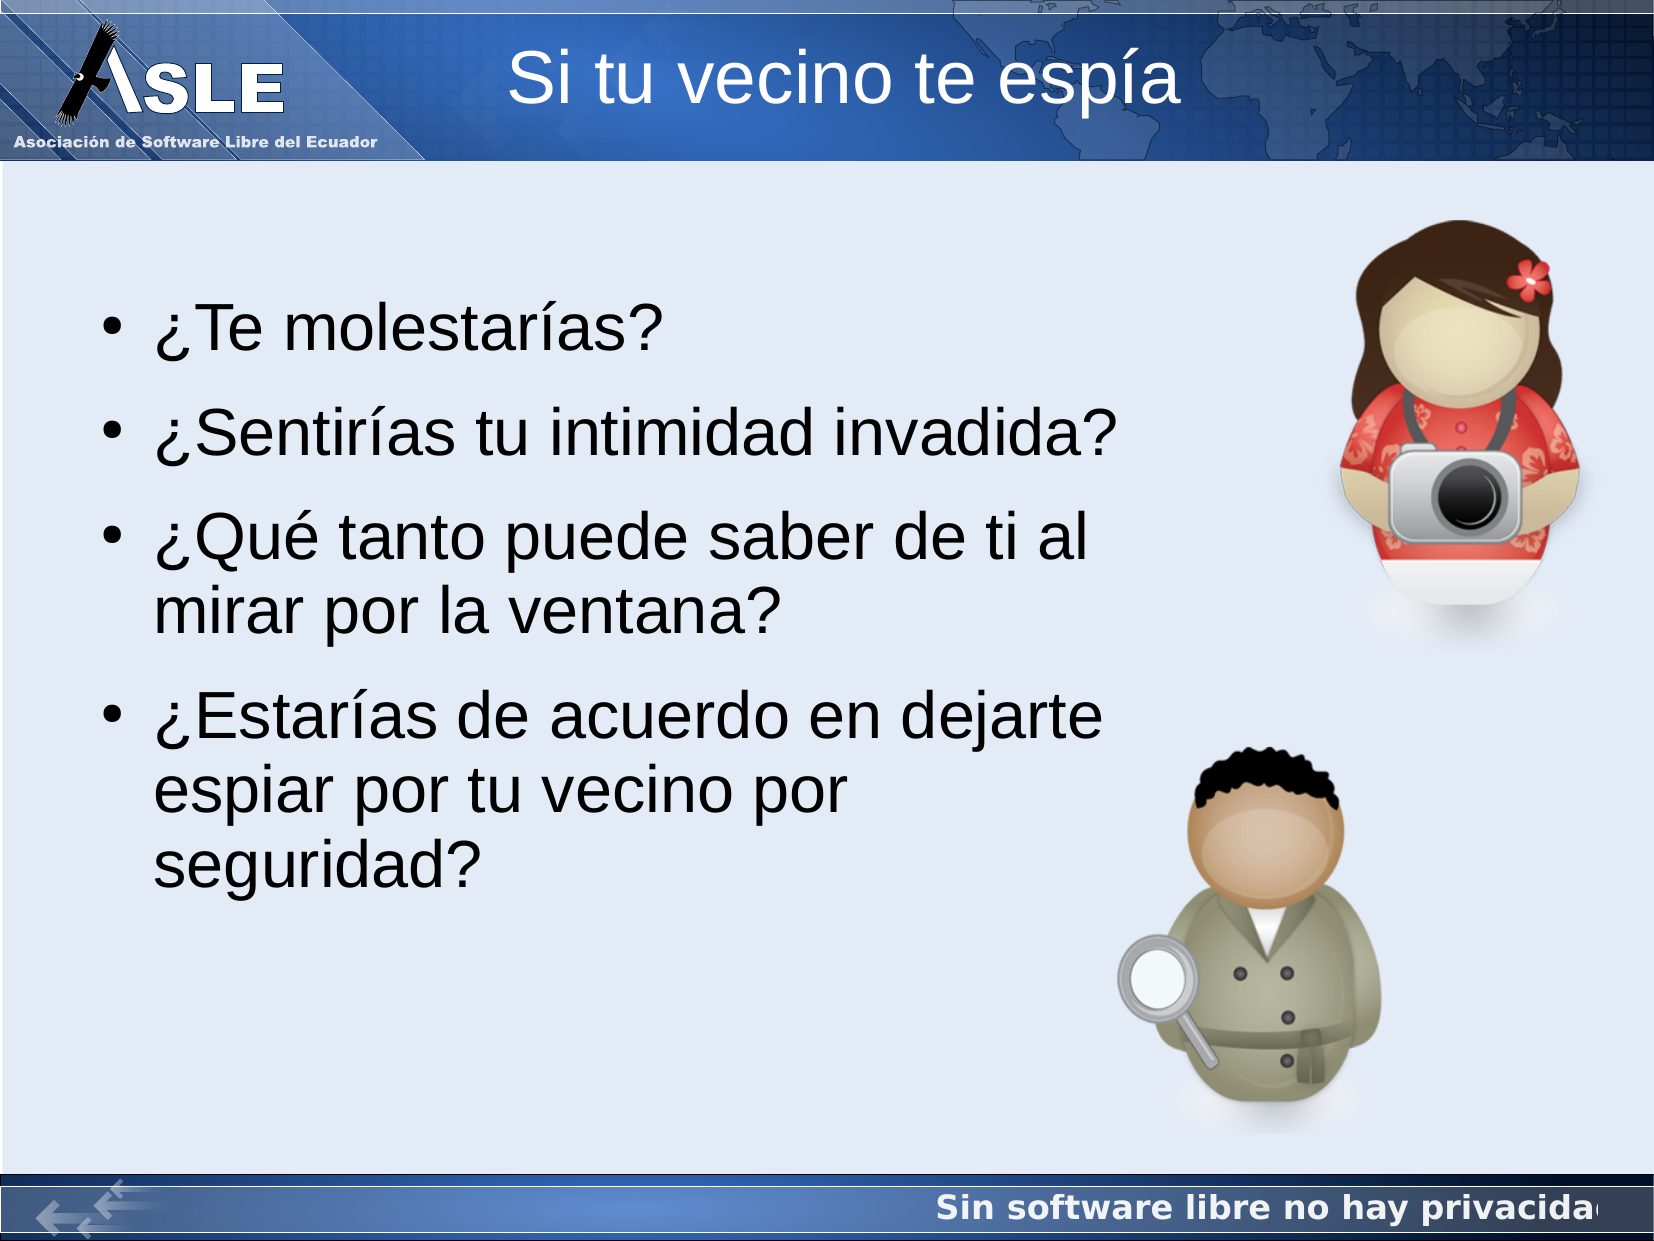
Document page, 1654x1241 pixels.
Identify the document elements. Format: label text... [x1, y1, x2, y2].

picture [1099, 729, 1418, 1134]
picture [1310, 187, 1619, 650]
title Si tu vecino te espía [47, 26, 1642, 130]
list ¿Te molestarías? ¿Sentirías tu intimidad invadida? ¿Qué tanto puede saber de ti al mirar por la ventana? ¿Estarías de acuerdo en dejarte espiar por tu vecino por seguridad? [82, 290, 1146, 1010]
